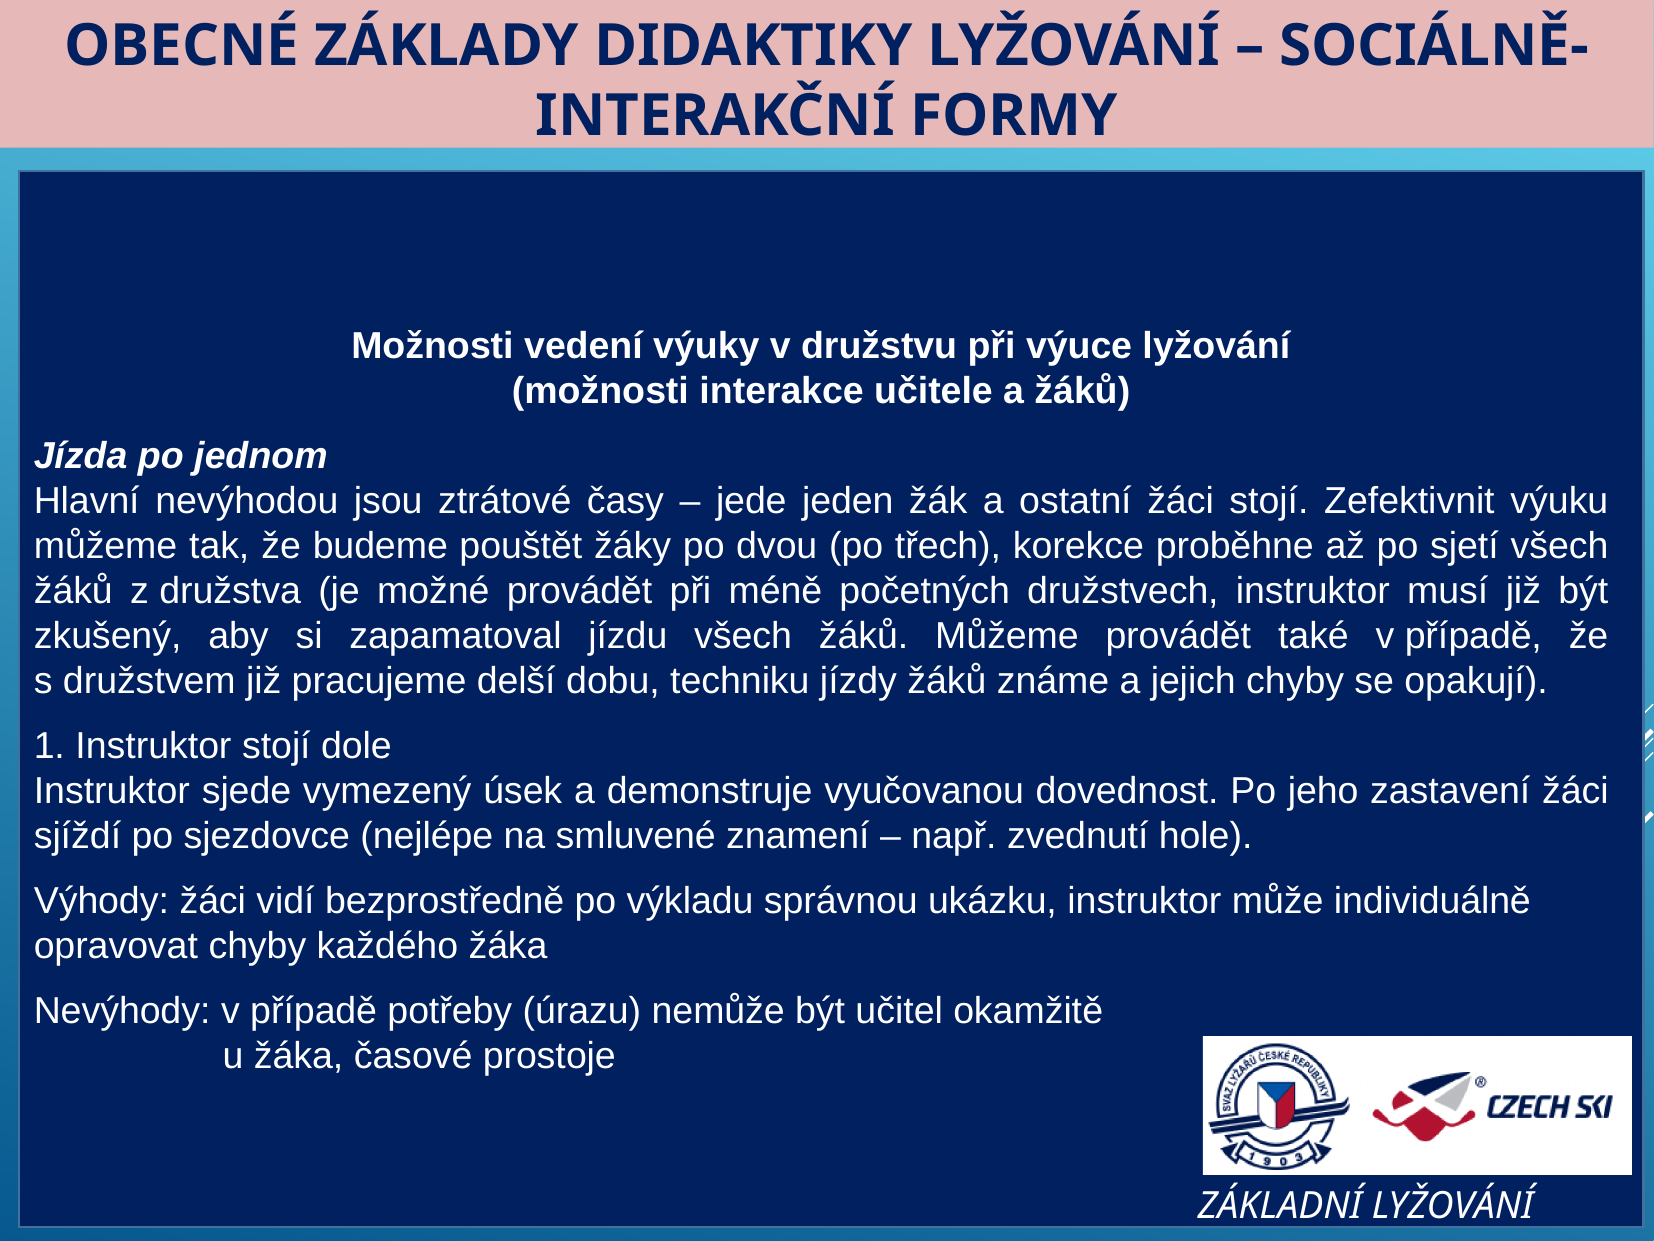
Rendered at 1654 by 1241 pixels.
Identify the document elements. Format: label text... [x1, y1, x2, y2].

title Obecné základy didaktiky lyžování – sociálně-interakční formy [0, 0, 1654, 148]
text_box ZÁKLADNÍ LYŽOVÁNÍ [1182, 1173, 1644, 1235]
picture [1202, 1036, 1632, 1173]
text_box Možnosti vedení výuky v družstvu při výuce lyžování (možnosti interakce učitele a žáků) Jízda po jednom Hlavní nevýhodou jsou ztrátové časy – jede jeden žák a ostatní žáci stojí. Zefektivnit výuku můžeme tak, že budeme pouštět žáky po dvou (po třech), korekce proběhne až po sjetí všech žáků z družstva (je možné provádět při méně početných družstvech, instruktor musí již být zkušený, aby si zapamatoval jízdu všech žáků. Můžeme provádět také v případě, že s družstvem již pracujeme delší dobu, techniku jízdy žáků známe a jejich chyby se opakují). 1. Instruktor stojí dole Instruktor sjede vymezený úsek a demonstruje vyučovanou dovednost. Po jeho zastavení žáci sjíždí po sjezdovce (nejlépe na smluvené znamení – např. zvednutí hole). Výhody: žáci vidí bezprostředně po výkladu správnou ukázku, instruktor může individuálně opravovat chyby každého žáka Nevýhody: v případě potřeby (úrazu) nemůže být učitel okamžitě u žáka, časové prostoje [19, 171, 1644, 1227]
